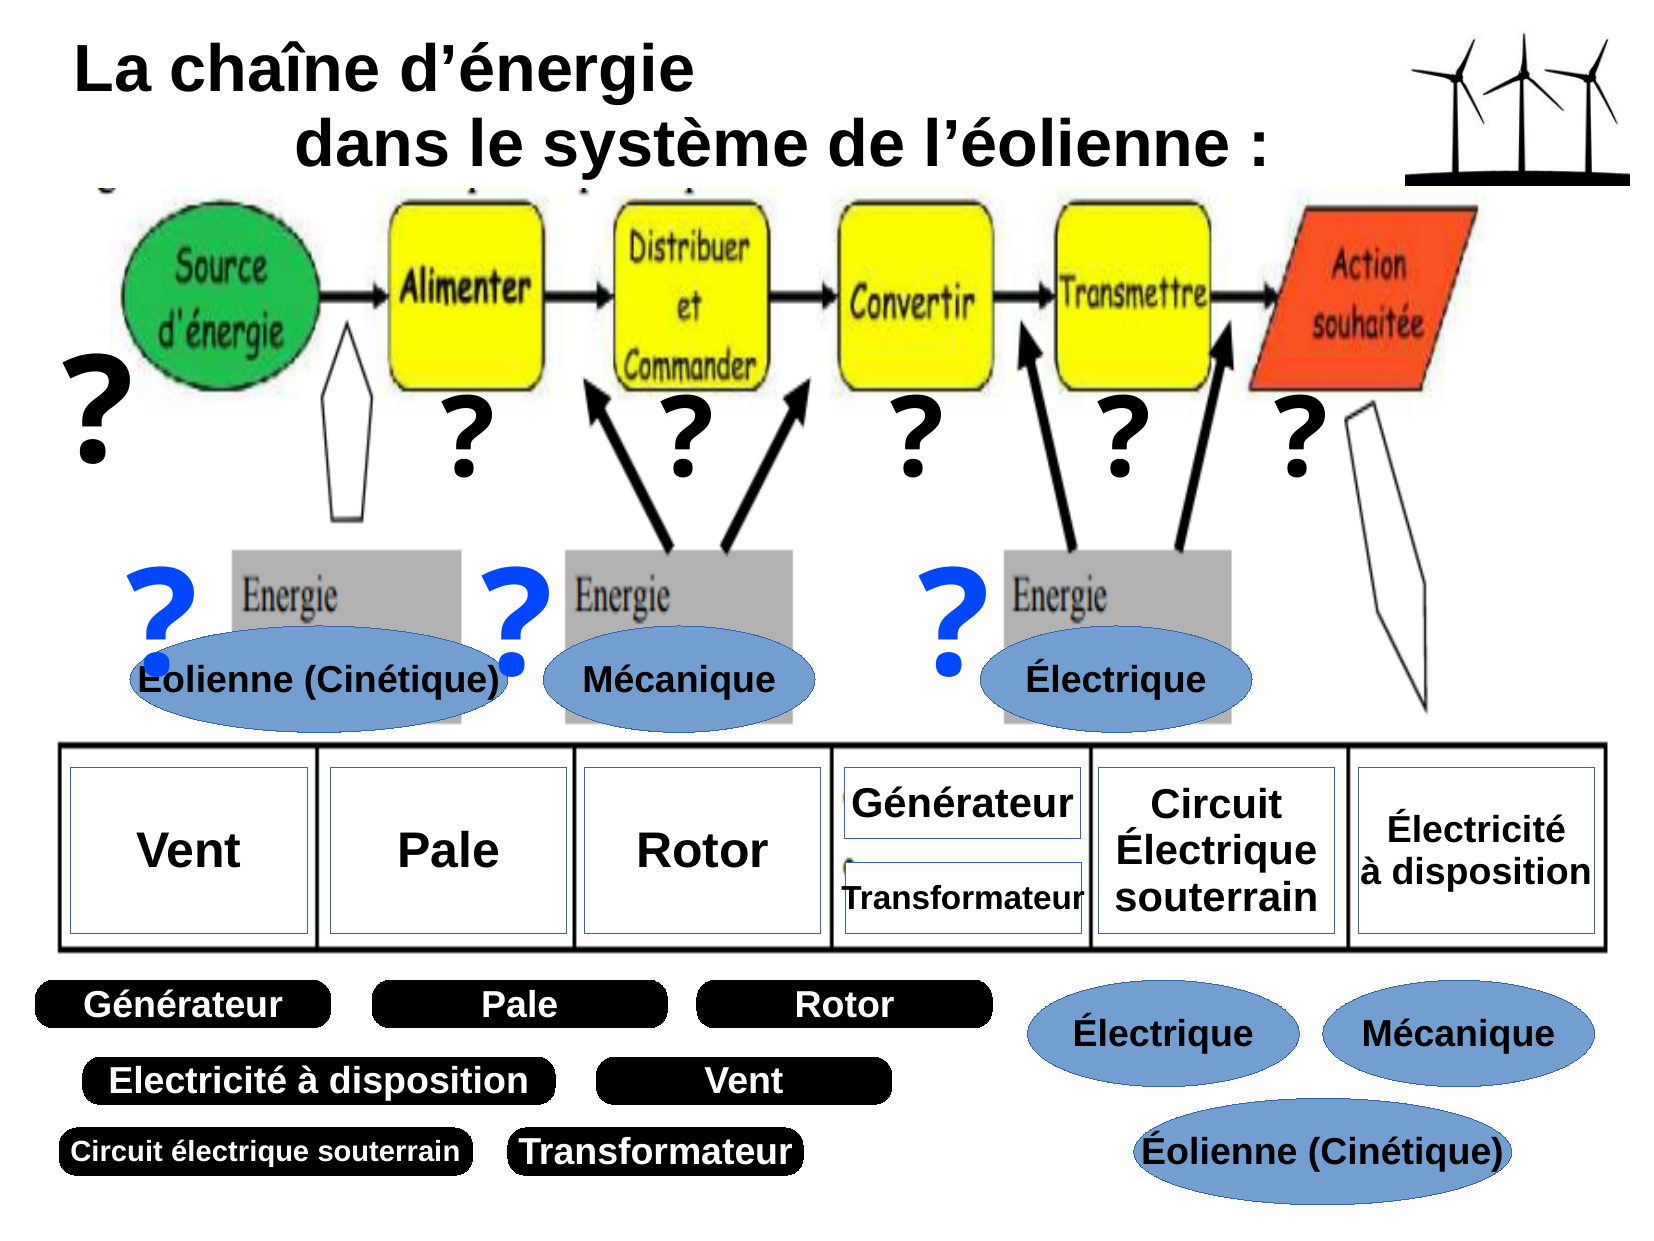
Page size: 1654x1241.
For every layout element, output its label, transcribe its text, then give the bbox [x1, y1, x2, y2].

text_box Rotor [696, 980, 993, 1028]
text_box ? [47, 295, 188, 522]
text_box Vent [70, 767, 308, 934]
text_box ? [903, 507, 1044, 735]
text_box ? [112, 507, 253, 735]
picture [25, 188, 1619, 963]
text_box Électricité à disposition [1358, 767, 1595, 934]
text_box Circuit Électrique souterrain [1098, 767, 1335, 934]
text_box ? [875, 348, 957, 522]
text_box Éolienne (Cinétique) [253, 625, 466, 733]
text_box Pale [330, 767, 567, 934]
text_box Pale [372, 980, 668, 1028]
text_box ? [1259, 348, 1341, 522]
text_box Circuit électrique souterrain [59, 1127, 473, 1176]
text_box Éolienne (Cinétique) [1133, 1098, 1512, 1205]
text_box ? [645, 348, 727, 522]
text_box Générateur [35, 980, 331, 1028]
text_box Transformateur [507, 1127, 804, 1176]
text_box ? [1082, 348, 1164, 522]
text_box Électrique [1027, 980, 1300, 1087]
text_box Transformateur [845, 862, 1082, 934]
text_box Électrique [1044, 625, 1253, 733]
text_box Rotor [584, 767, 821, 934]
text_box ? [426, 348, 508, 522]
text_box Générateur [844, 767, 1081, 839]
text_box Mécanique [1322, 980, 1595, 1087]
text_box Electricité à disposition [82, 1057, 556, 1105]
text_box La chaîne d’énergie dans le système de l’éolienne : [59, 23, 1583, 188]
text_box ? [466, 507, 607, 735]
text_box Mécanique [607, 625, 816, 733]
picture [1405, 23, 1630, 186]
text_box Vent [596, 1057, 892, 1105]
